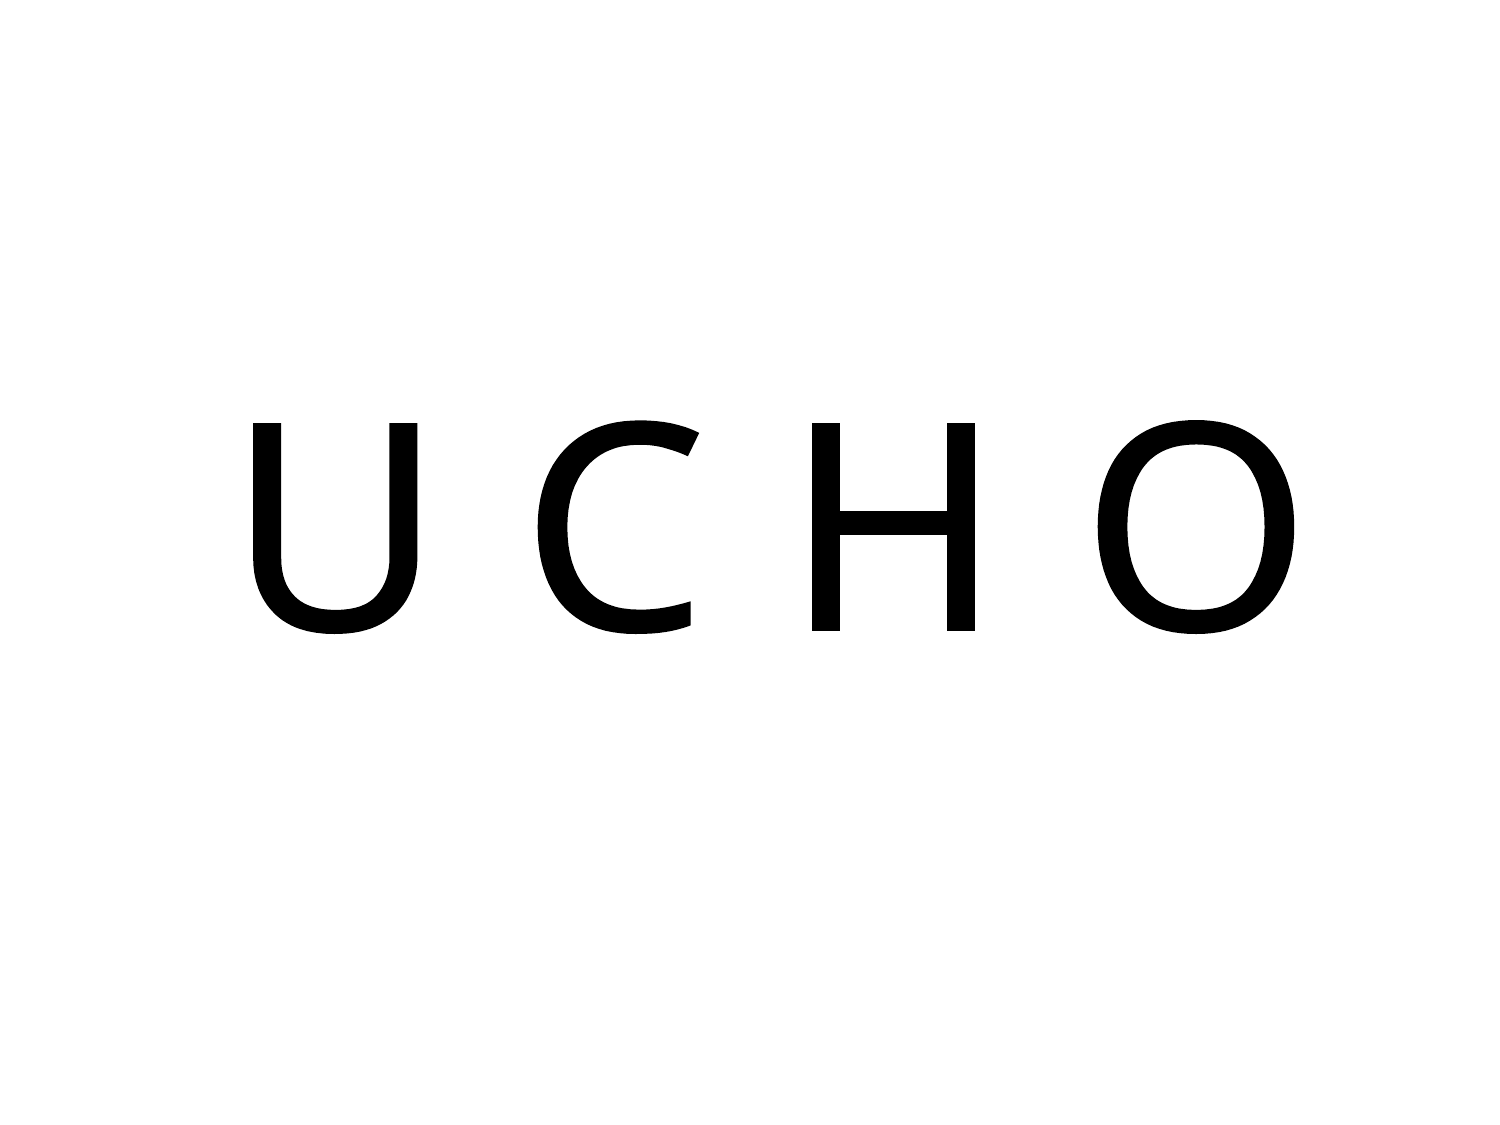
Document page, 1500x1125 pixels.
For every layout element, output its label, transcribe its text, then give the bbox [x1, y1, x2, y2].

text_box U C H O [812, 423, 975, 631]
text_box U C H O [253, 424, 417, 634]
text_box U C H O [538, 421, 699, 634]
text_box U C H O [1098, 420, 1294, 634]
